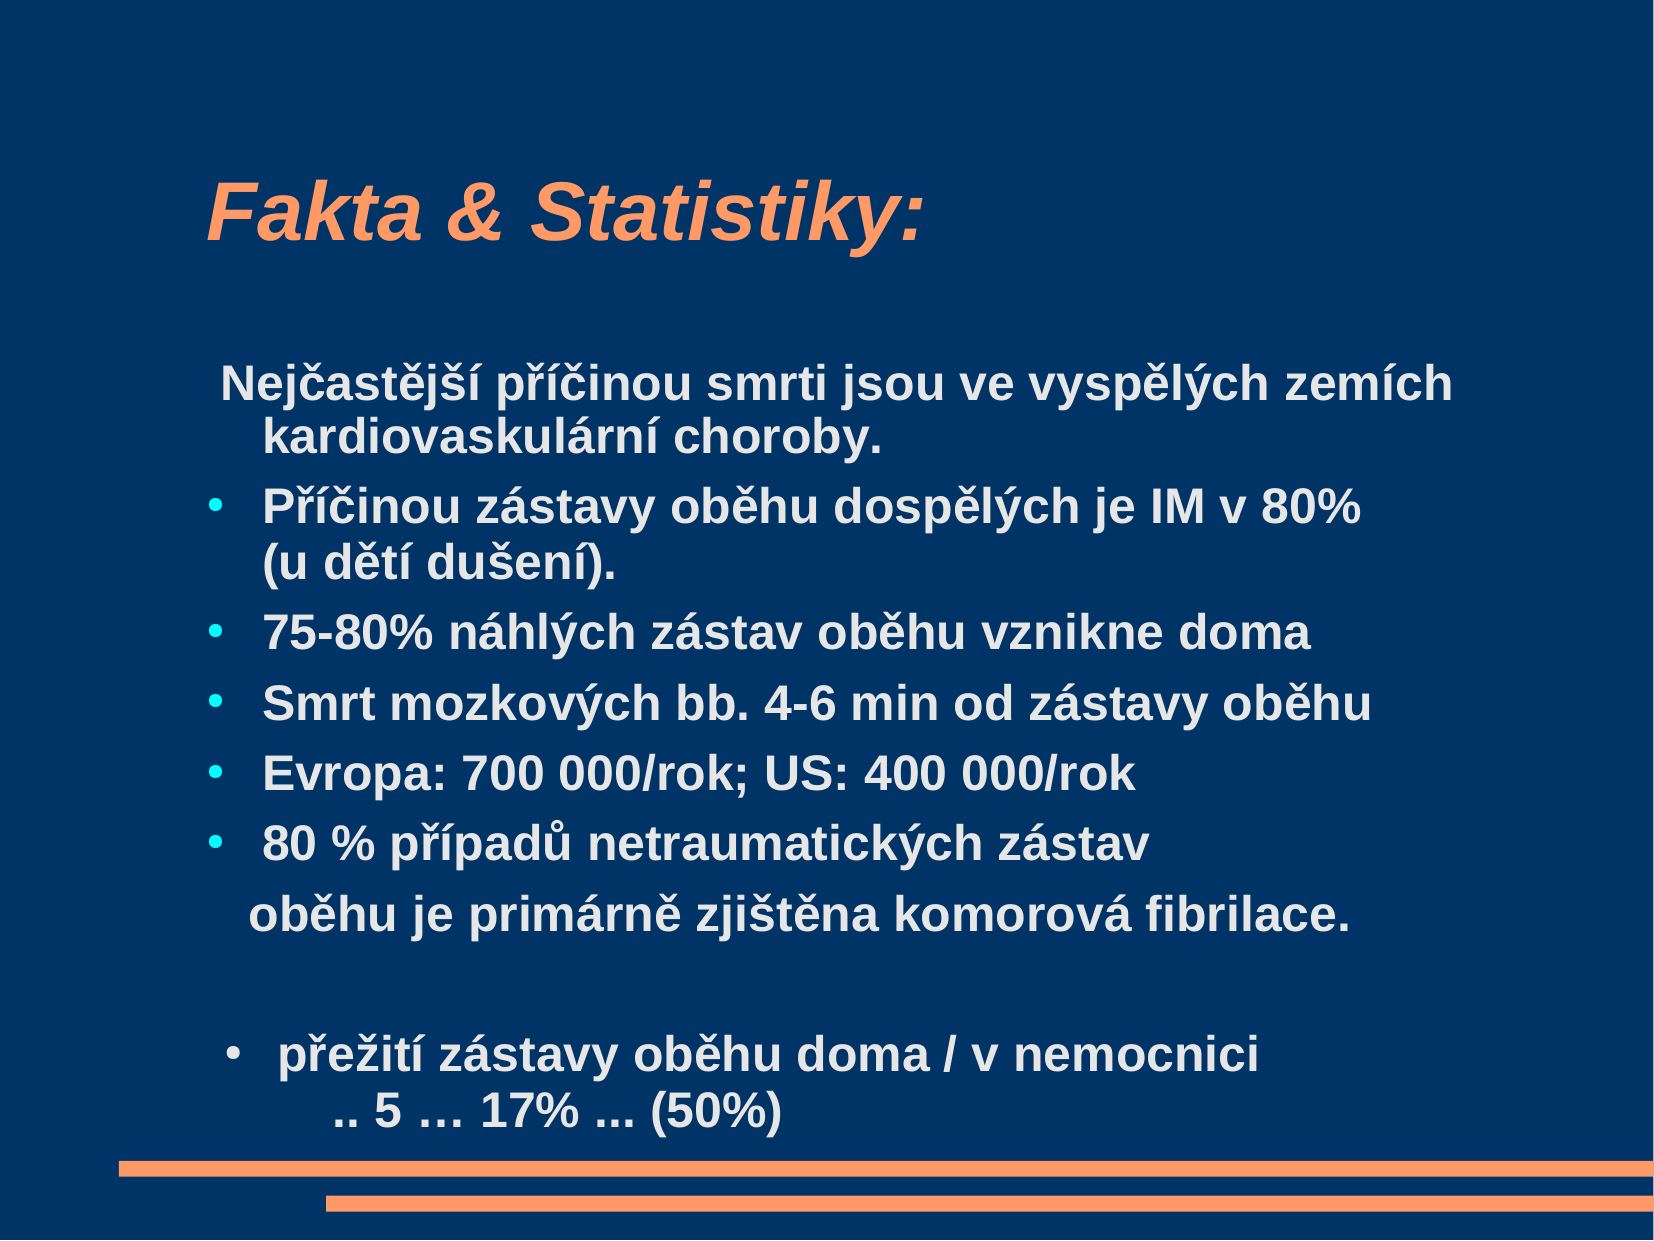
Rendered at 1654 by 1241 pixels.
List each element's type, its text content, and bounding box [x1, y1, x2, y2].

list Nejčastější příčinou smrti jsou ve vyspělých zemích kardiovaskulární choroby. Příčinou zástavy oběhu dospělých je IM v 80% (u dětí dušení). 75-80% náhlých zástav oběhu vznikne doma Smrt mozkových bb. 4-6 min od zástavy oběhu Evropa: 700 000/rok; US: 400 000/rok 80 % případů netraumatických zástav oběhu je primárně zjištěna komorová fibrilace. přežití zástavy oběhu doma / v nemocnici .. 5 … 17% ... (50%) [206, 358, 1613, 1156]
title Fakta & Statistiky: [206, 110, 1613, 317]
